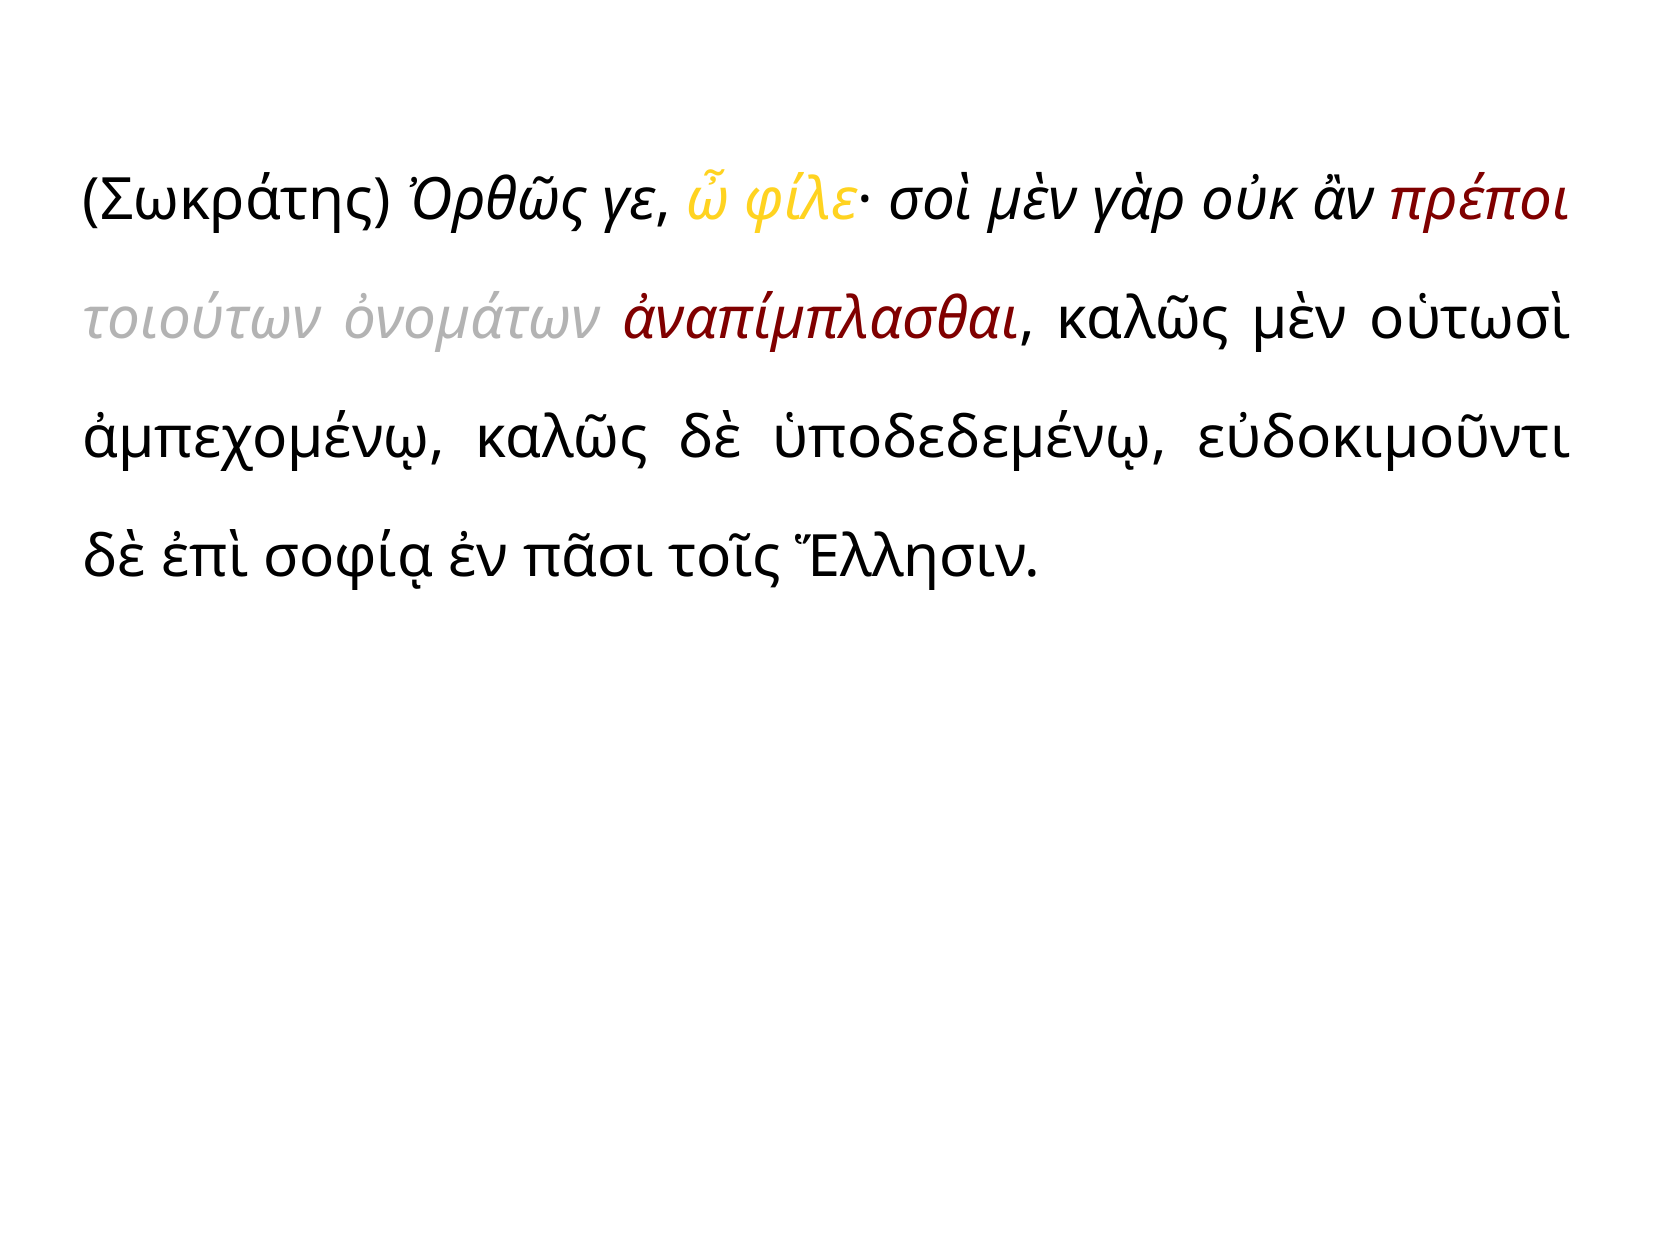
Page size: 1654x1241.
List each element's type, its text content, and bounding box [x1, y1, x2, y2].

list (Σωκράτης) Ὀρθῶς γε, ὦ φίλε· σοὶ μὲν γὰρ οὐκ ἂν πρέποι τοιούτων ὀνομάτων ἀναπίμπλασθαι, καλῶς μὲν οὑτωσὶ ἀμπεχομένῳ, καλῶς δὲ ὑποδεδεμένῳ, εὐδοκιμοῦντι δὲ ἐπὶ σοφίᾳ ἐν πᾶσι τοῖς Ἕλλησιν. [82, 118, 1571, 1109]
